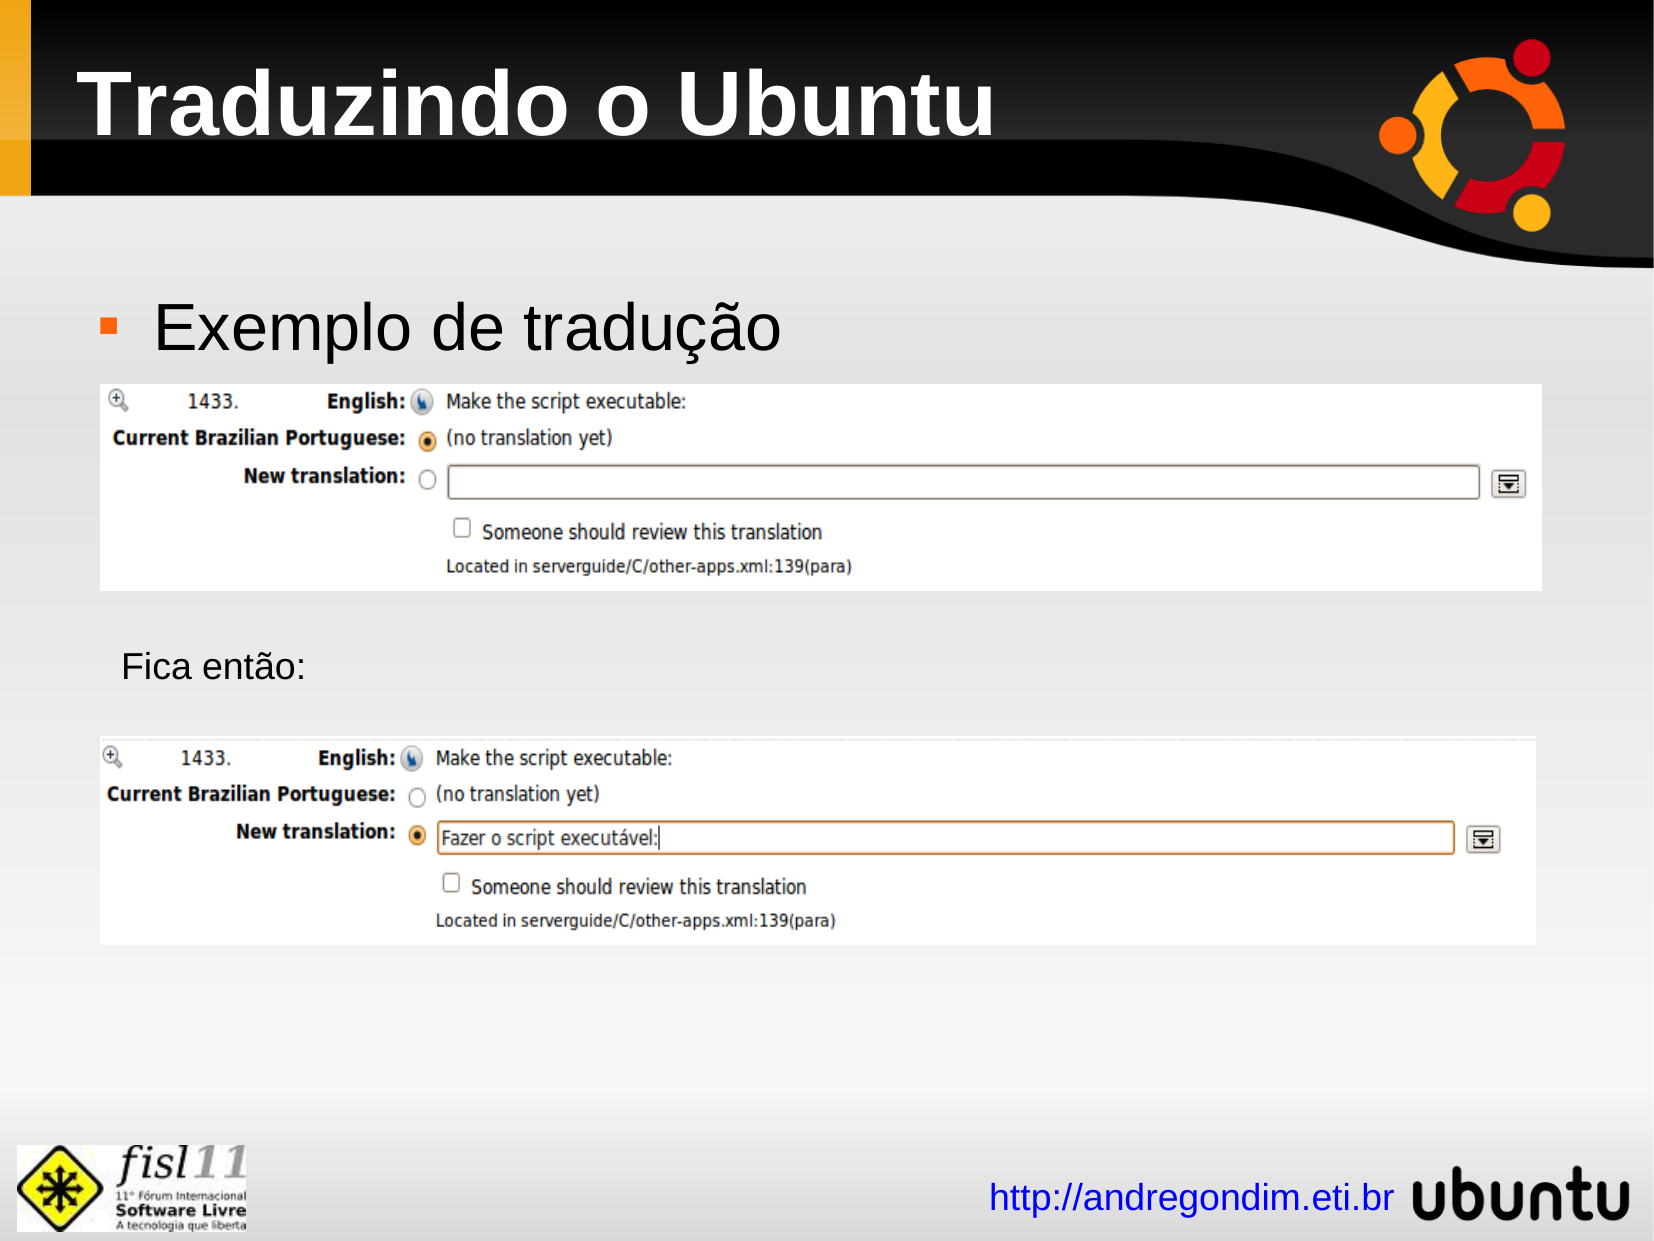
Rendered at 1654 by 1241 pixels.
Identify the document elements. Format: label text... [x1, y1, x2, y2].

list Exemplo de tradução [82, 290, 1571, 384]
picture [0, 0, 1654, 1241]
text_box Fica então: [106, 637, 579, 695]
title Traduzindo o Ubuntu [76, 0, 1565, 208]
